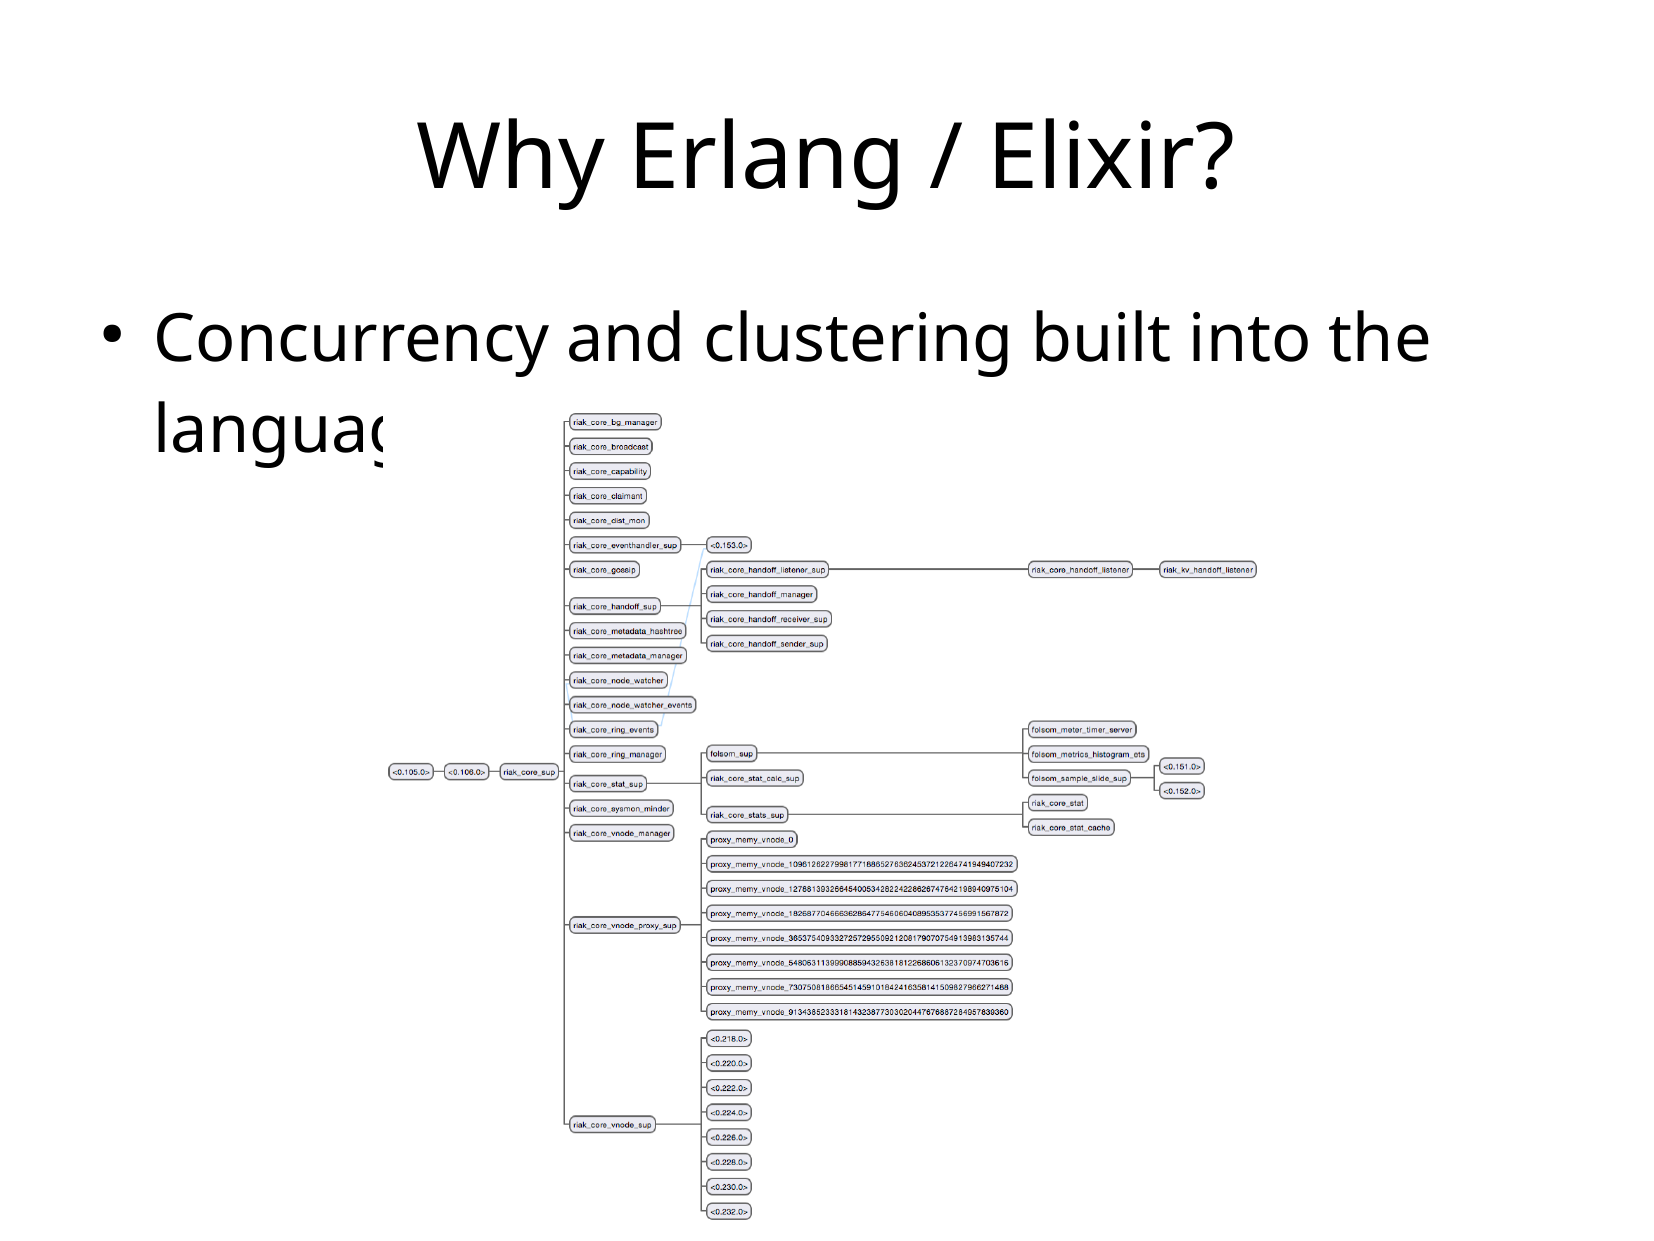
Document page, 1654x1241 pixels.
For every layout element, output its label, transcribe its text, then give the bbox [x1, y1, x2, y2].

title Why Erlang / Elixir? [82, 49, 1571, 257]
picture [383, 407, 1270, 1226]
list Concurrency and clustering built into the language [82, 290, 1571, 1010]
